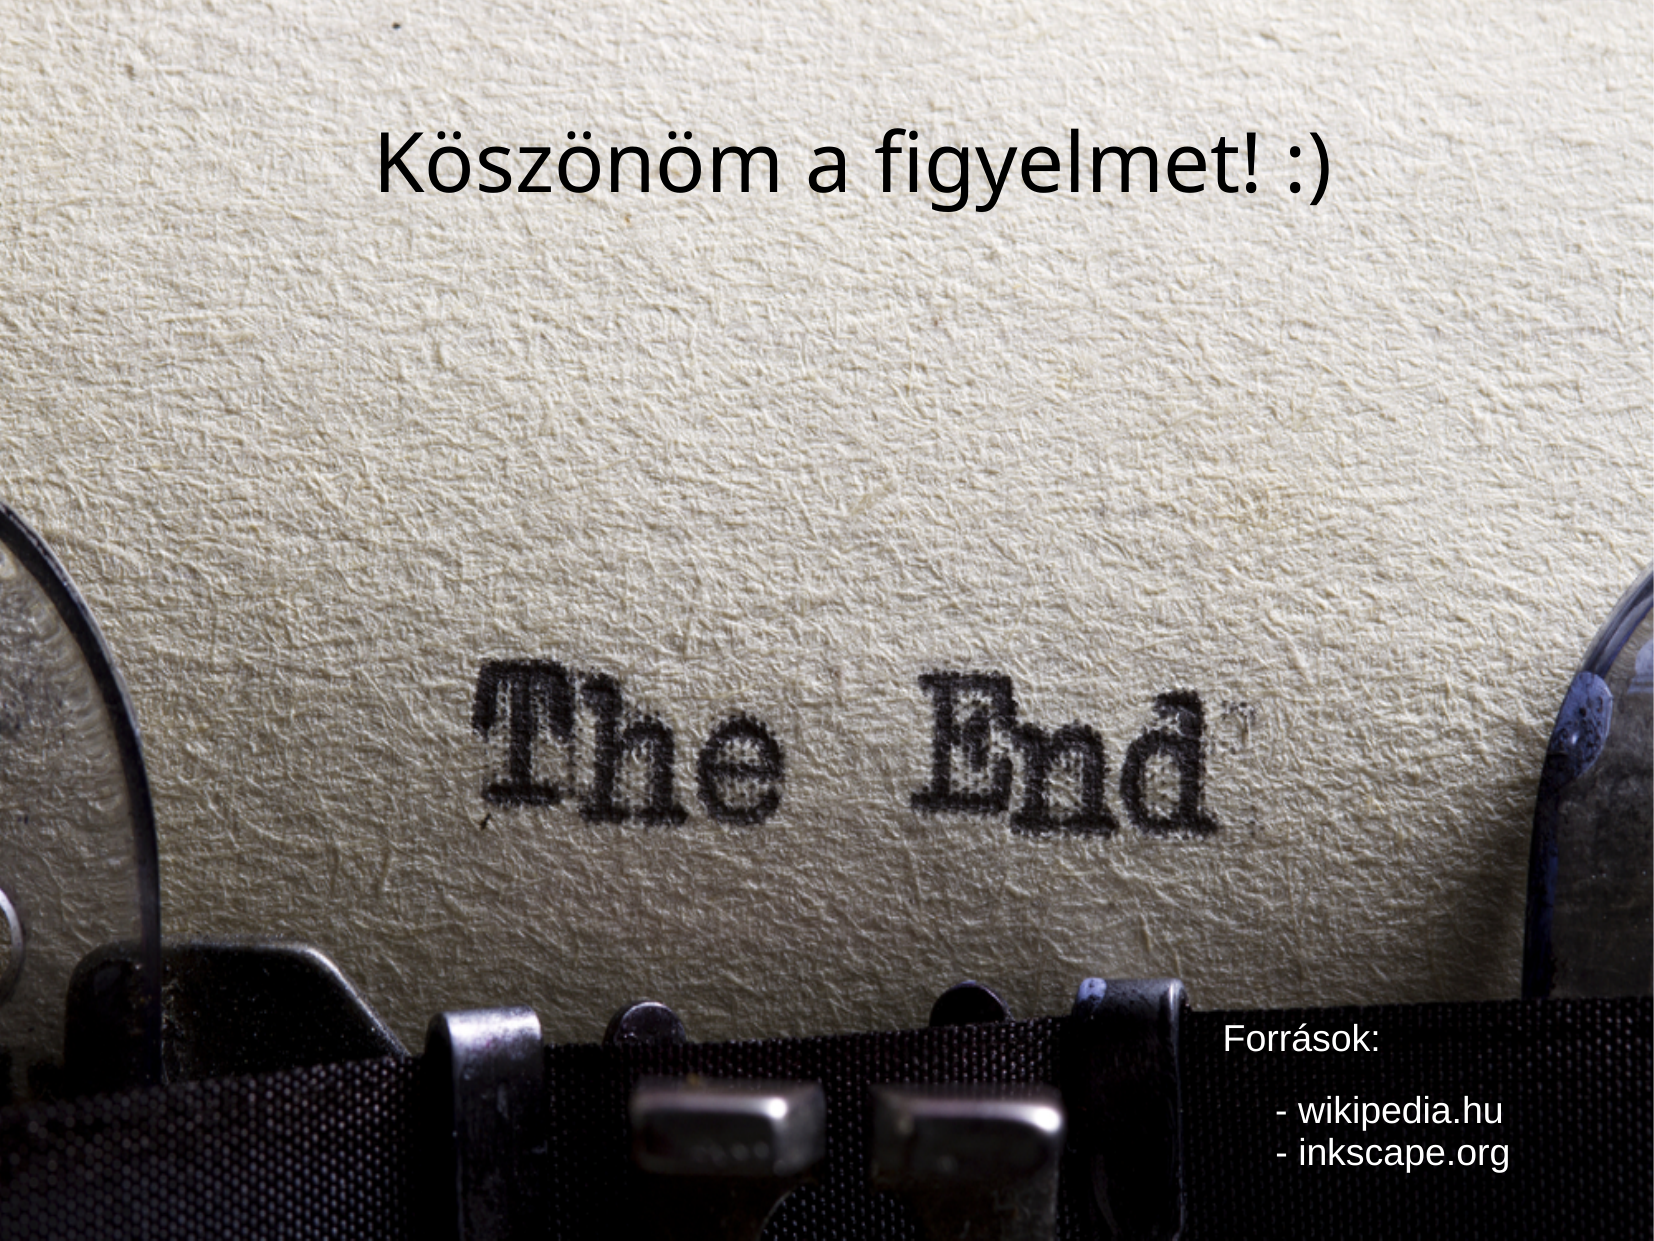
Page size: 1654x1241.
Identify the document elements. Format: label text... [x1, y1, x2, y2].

text_box Források: - wikipedia.hu - inkscape.org [1204, 1015, 1654, 1241]
title Köszönöm a figyelmet! :) [336, 70, 1371, 254]
picture [0, 0, 1654, 1241]
